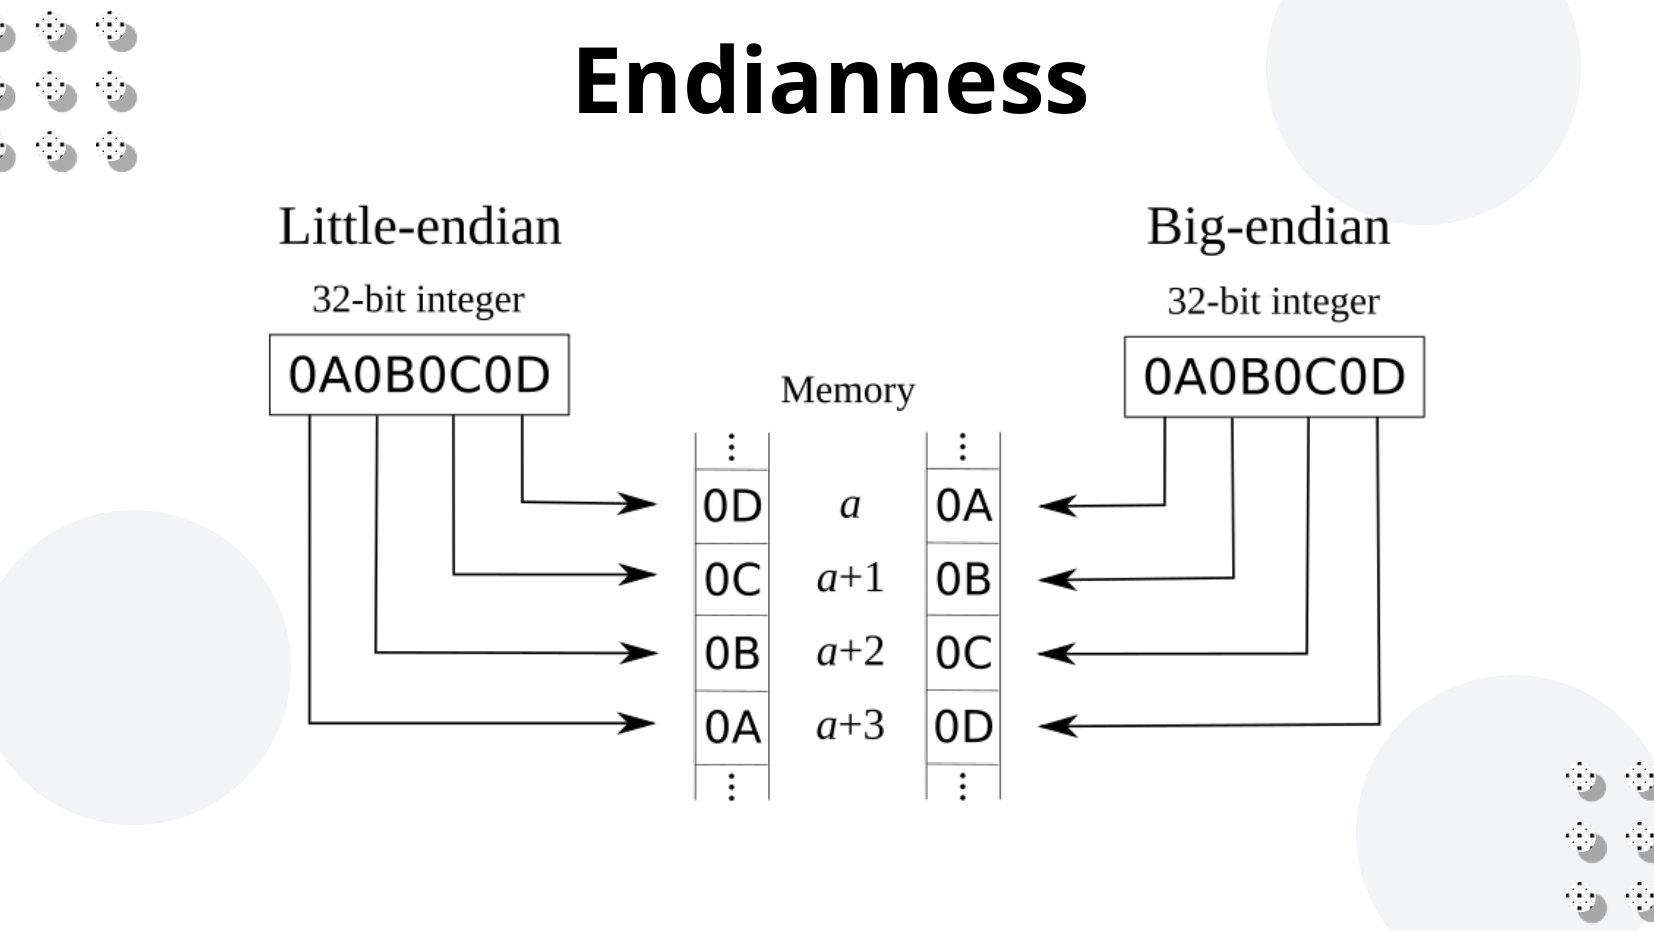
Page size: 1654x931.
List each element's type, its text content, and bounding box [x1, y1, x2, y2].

picture [1565, 821, 1596, 853]
picture [35, 131, 67, 162]
picture [35, 11, 66, 42]
picture [1625, 761, 1654, 792]
picture [0, 14, 6, 39]
picture [99, 156, 123, 162]
picture [1625, 881, 1654, 912]
picture [1625, 821, 1654, 853]
picture [1565, 882, 1596, 913]
title Endianness [86, 0, 1576, 156]
picture [1565, 761, 1596, 793]
picture [0, 74, 6, 99]
picture [262, 187, 1433, 817]
picture [0, 134, 7, 159]
picture [35, 71, 66, 102]
